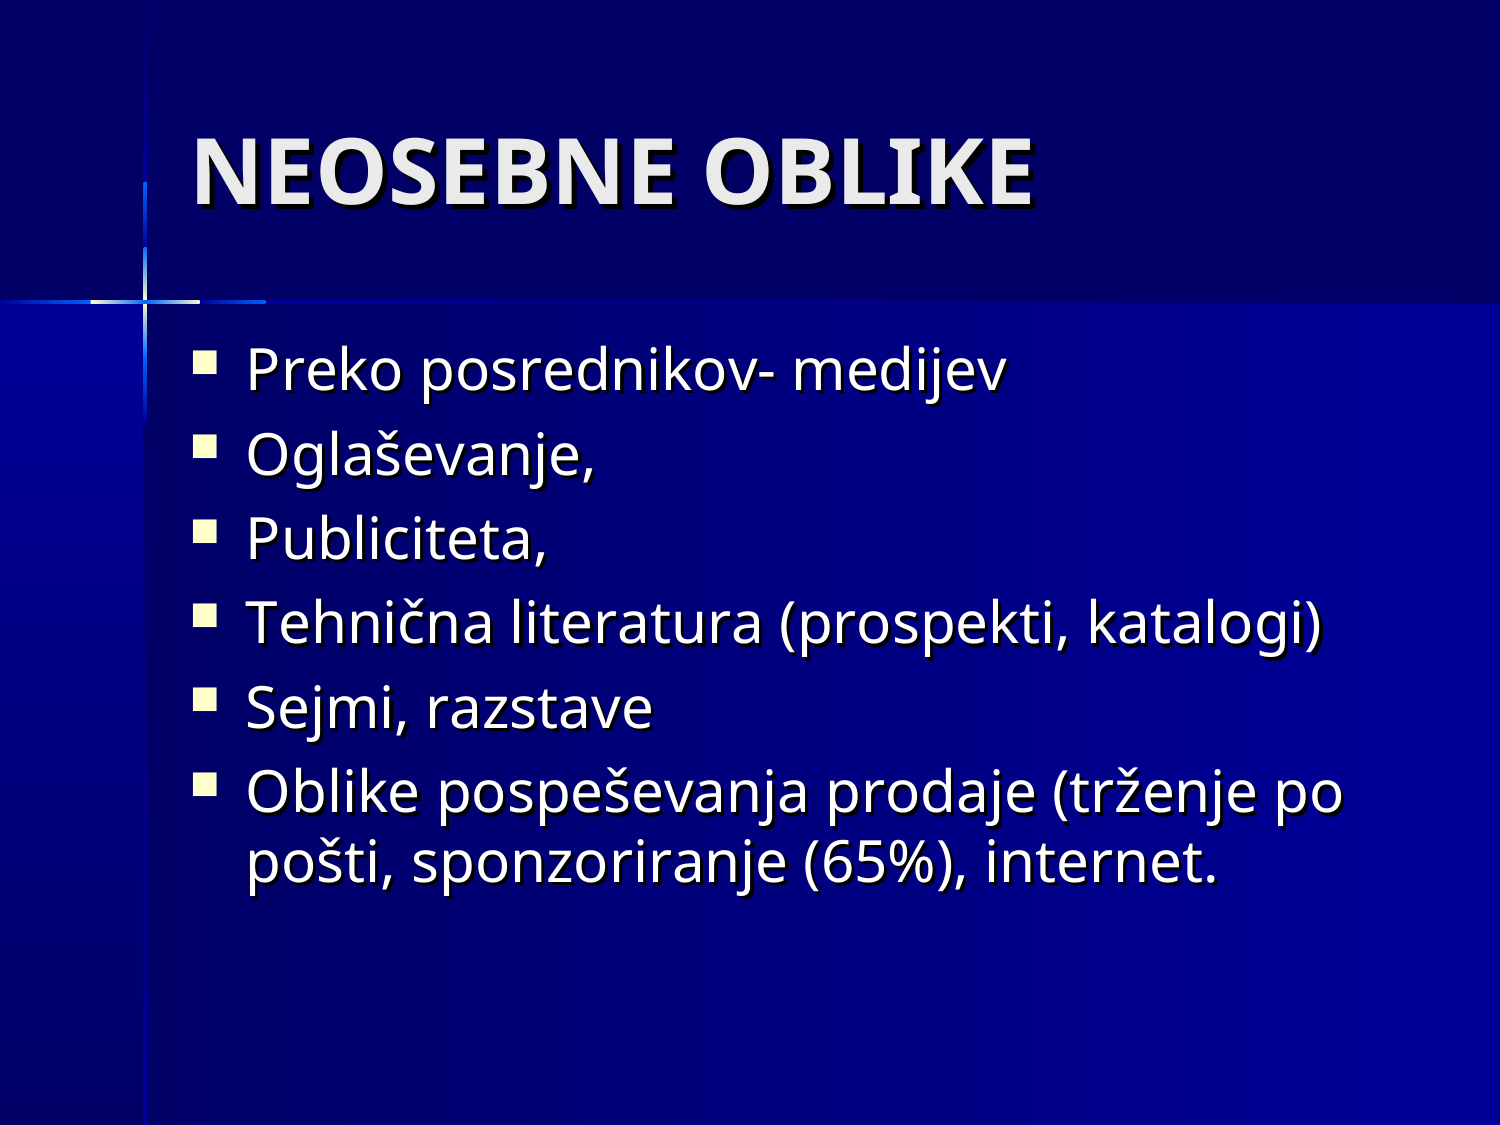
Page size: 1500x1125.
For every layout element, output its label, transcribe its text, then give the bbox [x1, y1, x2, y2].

title NEOSEBNE OBLIKE [174, 49, 1413, 285]
list Preko posrednikov- medijev Oglaševanje, Publiciteta, Tehnična literatura (prospekti, katalogi) Sejmi, razstave Oblike pospeševanja prodaje (trženje po pošti, sponzoriranje (65%), internet. [174, 324, 1413, 1001]
